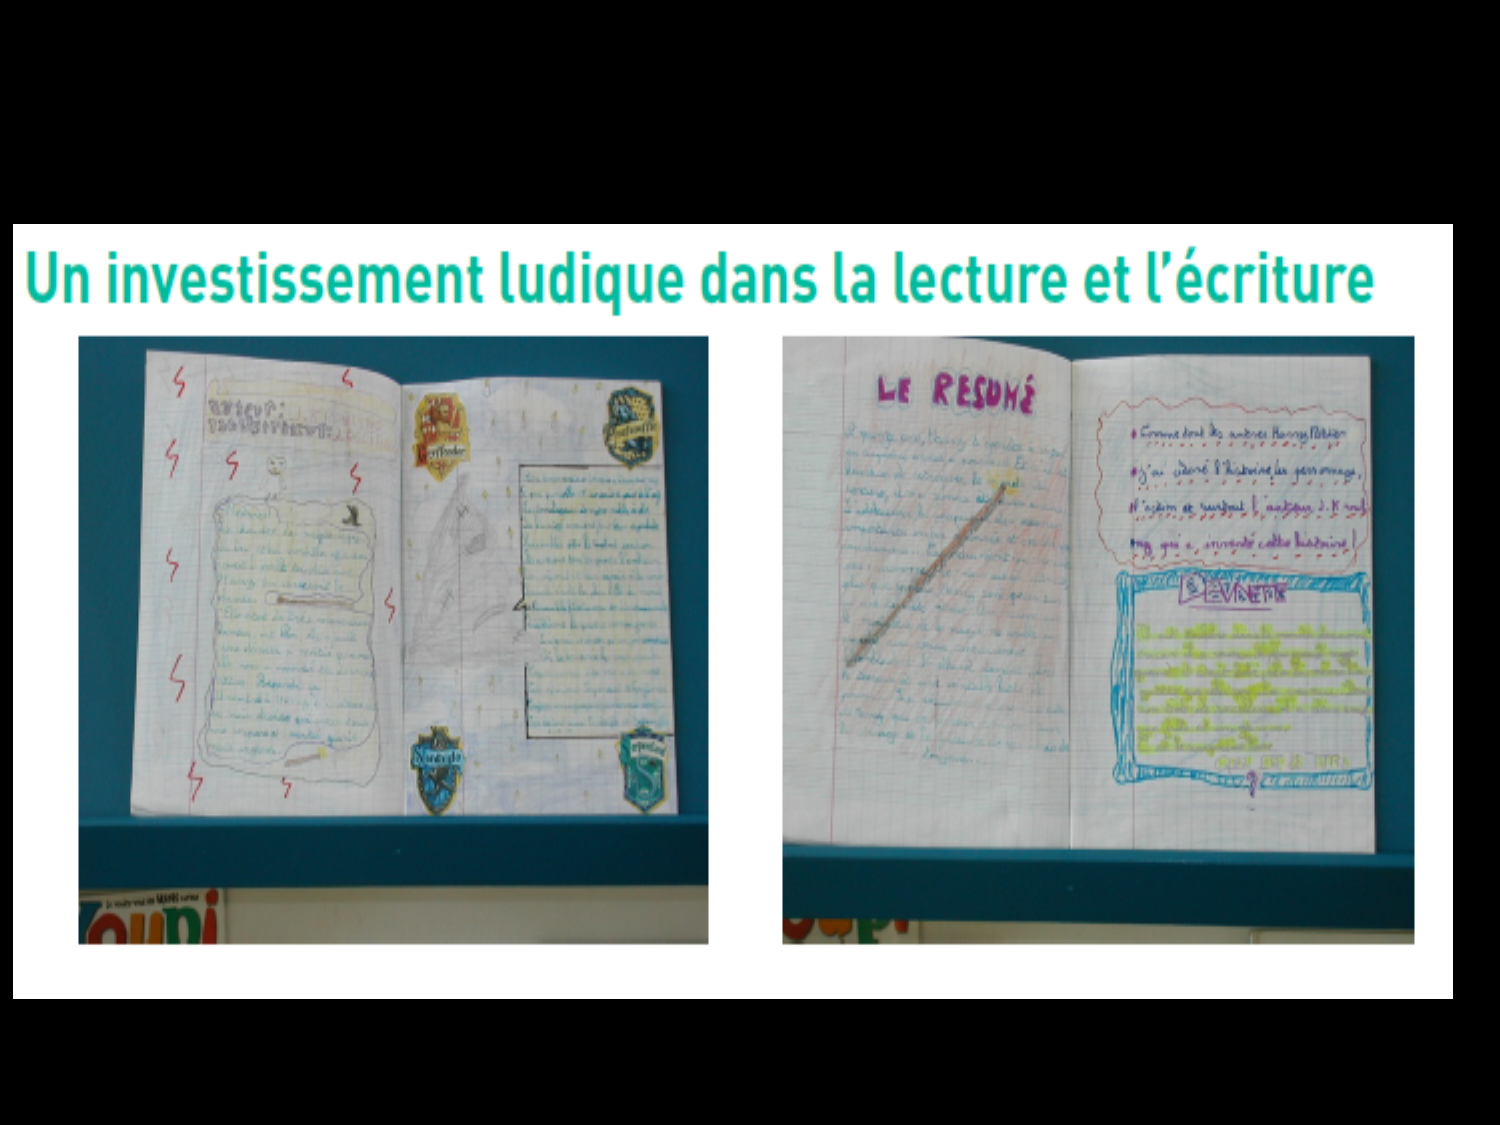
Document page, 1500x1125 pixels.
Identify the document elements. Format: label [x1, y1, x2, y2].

picture [13, 224, 1453, 999]
